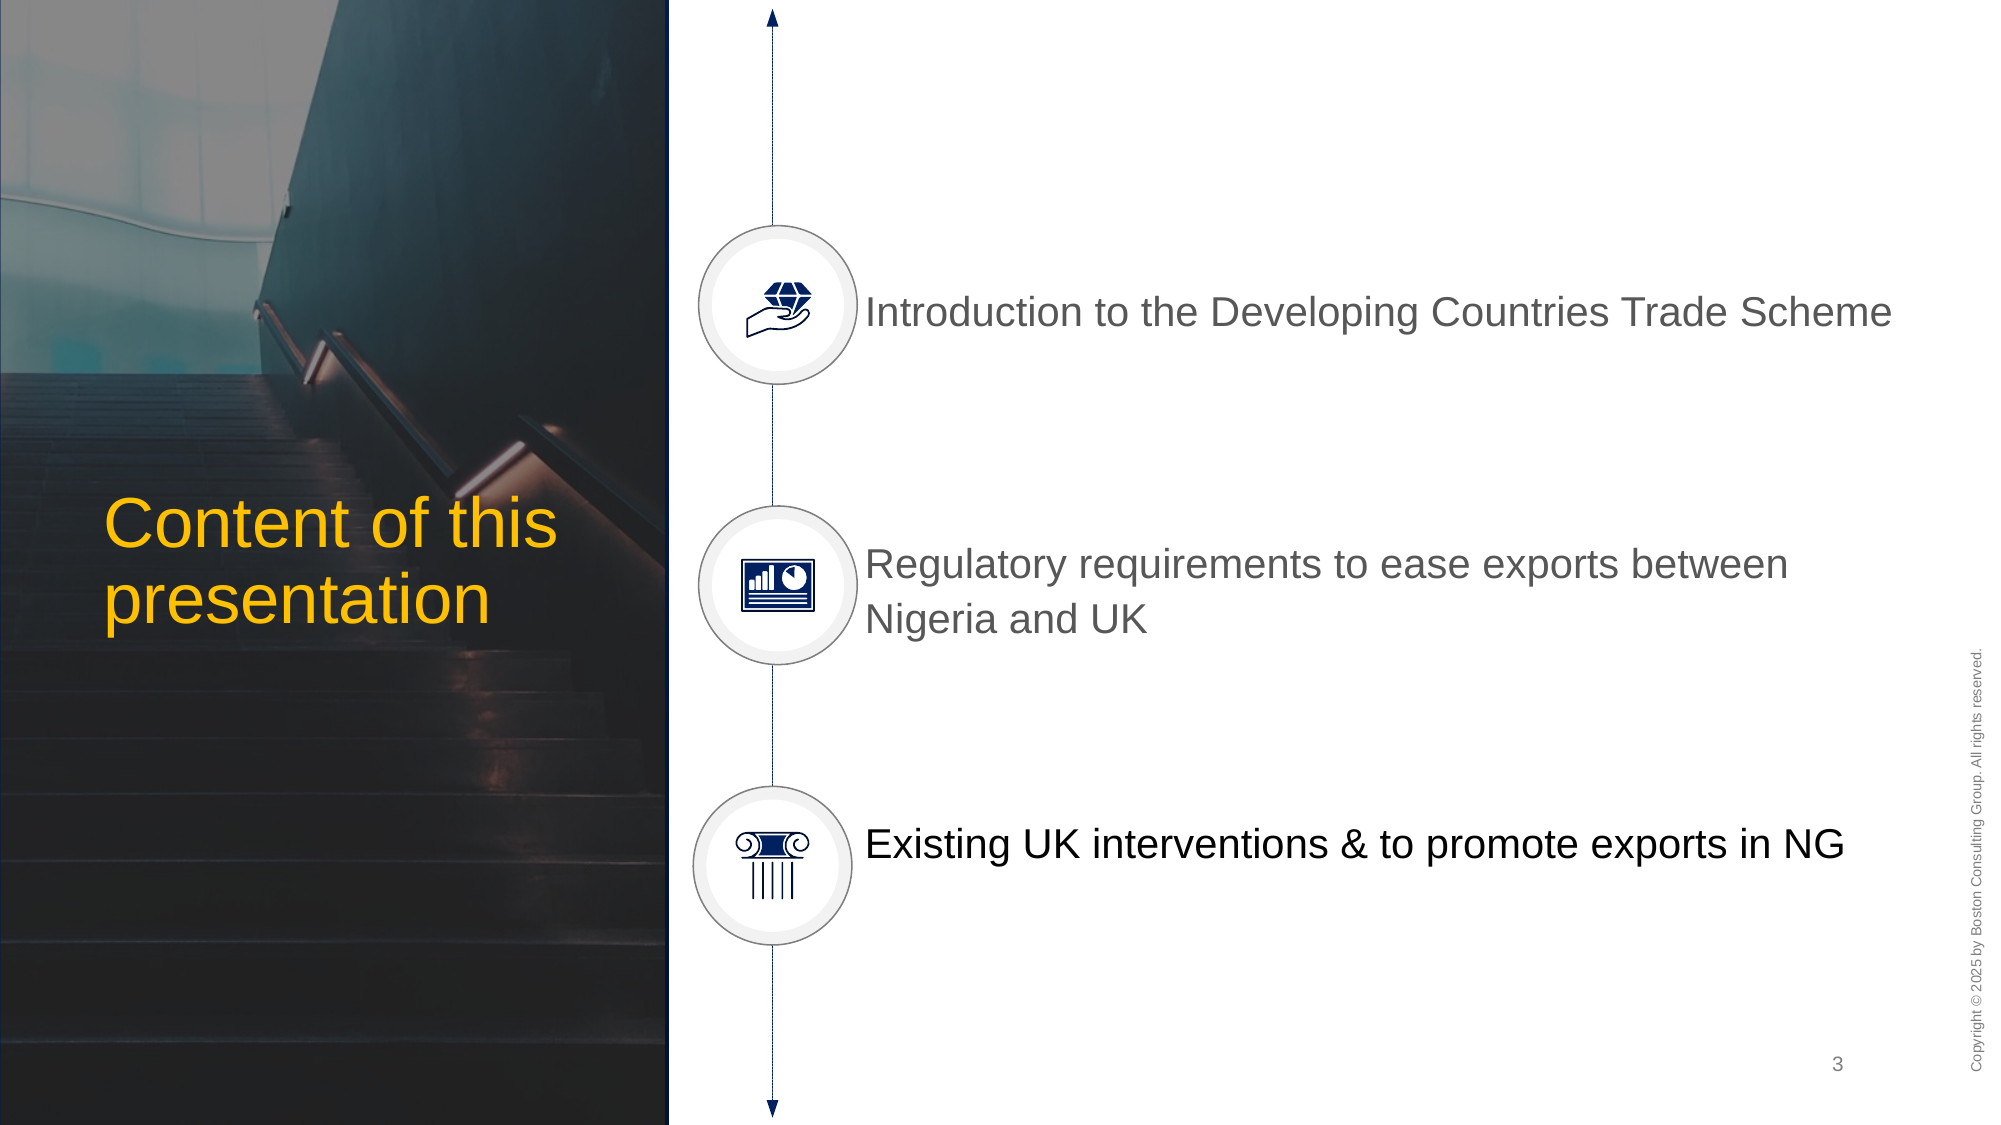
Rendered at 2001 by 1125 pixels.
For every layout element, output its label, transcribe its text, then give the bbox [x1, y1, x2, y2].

text_box [698, 505, 858, 665]
text_box [698, 225, 858, 385]
text_box [693, 786, 852, 946]
text_box Regulatory requirements to ease exports between Nigeria and UK [865, 532, 1897, 642]
text_box [0, 0, 665, 1125]
title Content of this presentation [103, 439, 617, 686]
text_box Introduction to the Developing Countries Trade Scheme [865, 279, 1897, 334]
text_box Existing UK interventions & to promote exports in NG [865, 812, 1897, 867]
